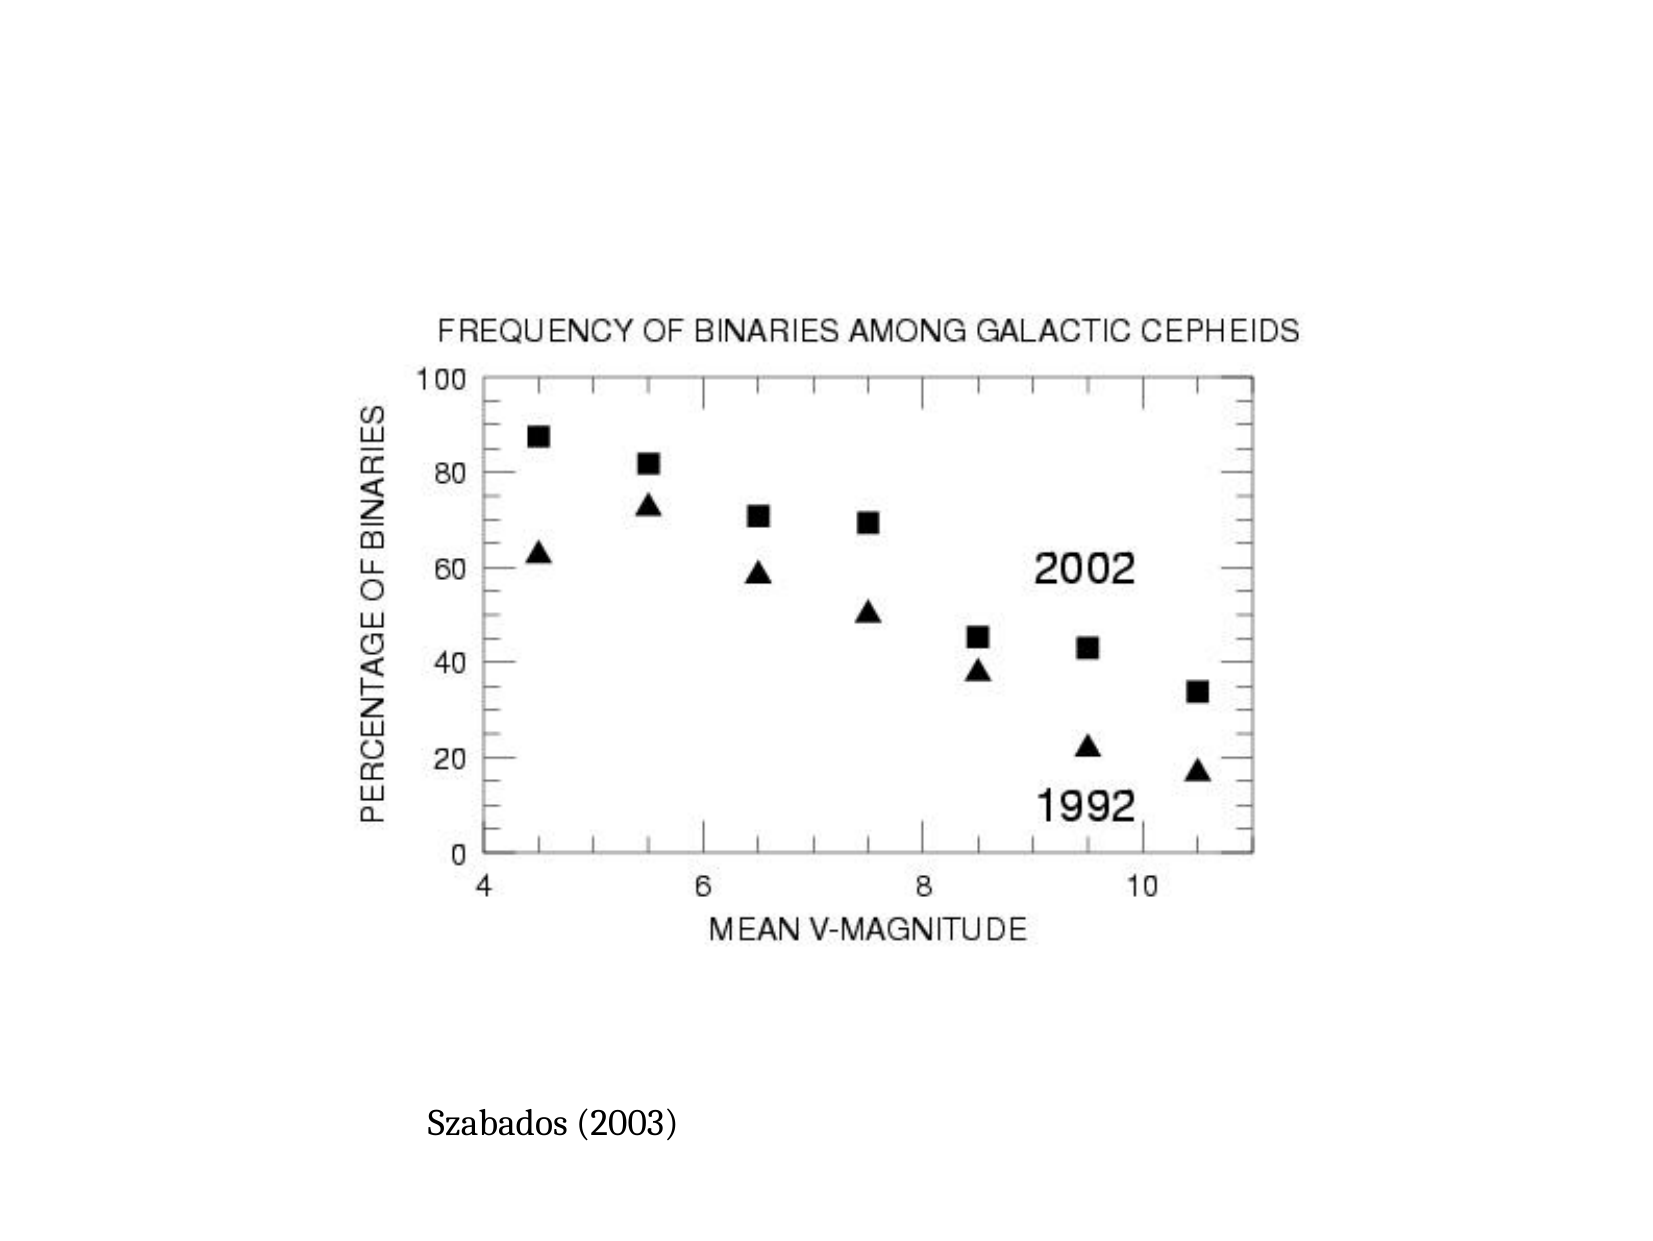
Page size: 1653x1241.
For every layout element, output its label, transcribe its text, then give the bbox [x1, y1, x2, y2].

text_box Szabados (2003) [413, 1092, 1122, 1152]
picture [305, 263, 1347, 972]
